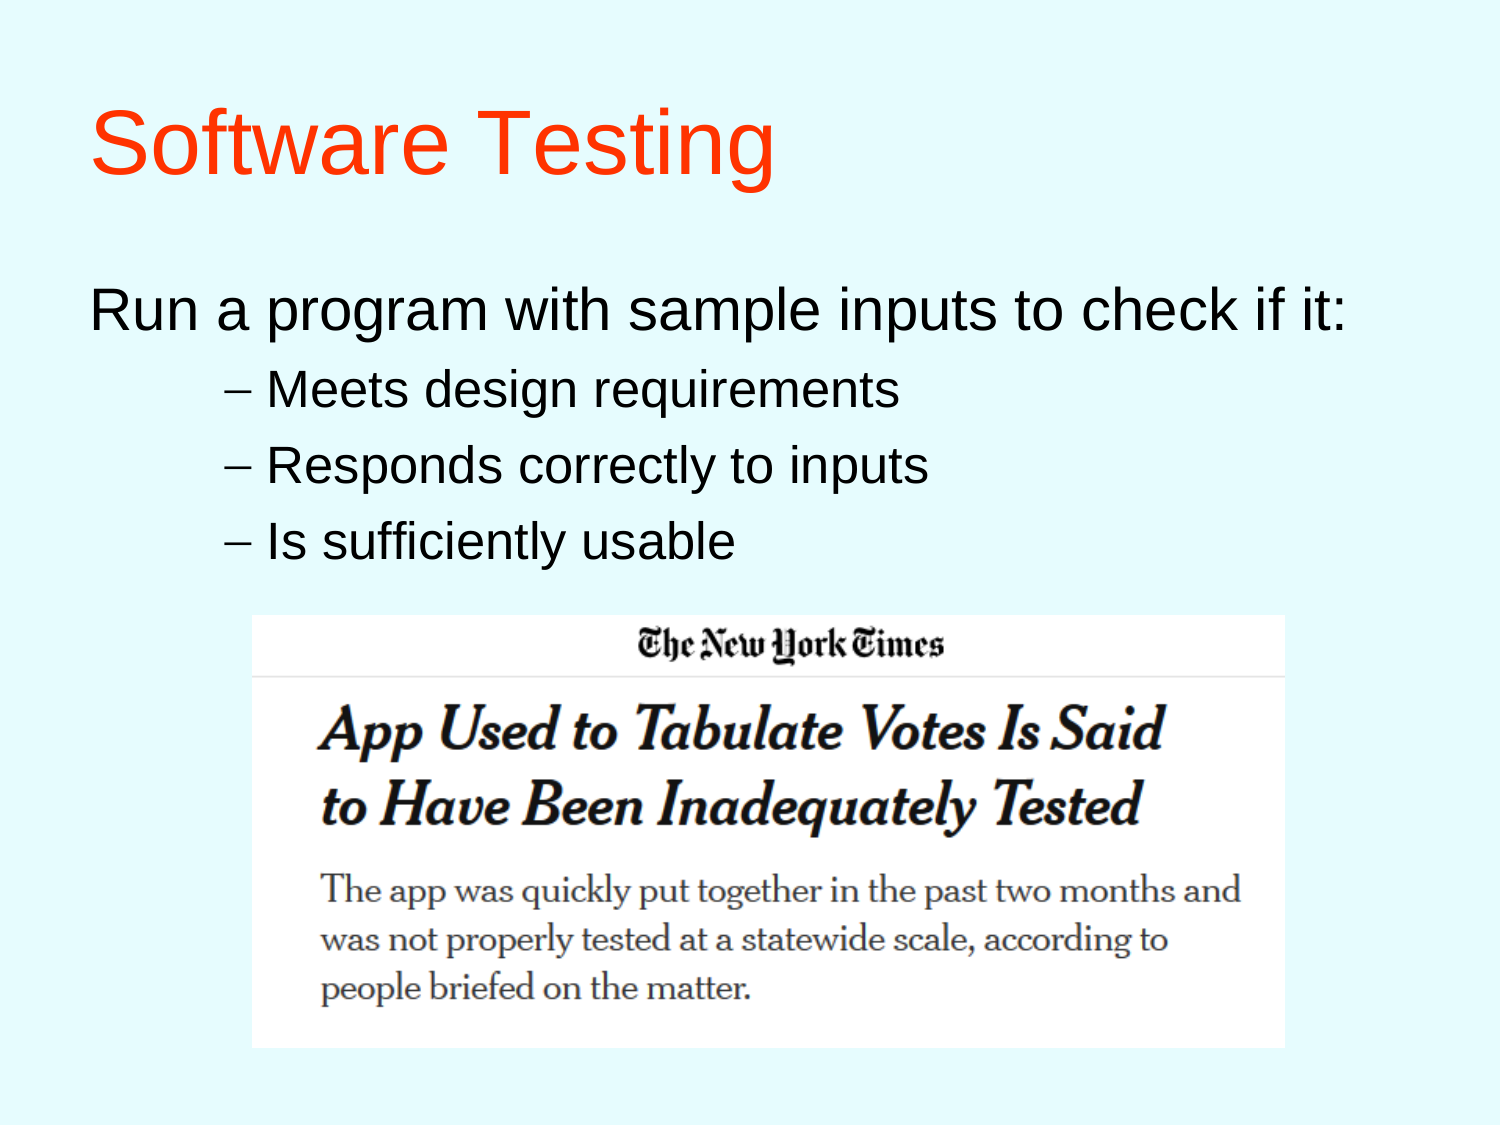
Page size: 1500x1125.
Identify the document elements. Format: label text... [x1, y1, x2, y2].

list Run a program with sample inputs to check if it: Meets design requirements Responds correctly to inputs Is sufficiently usable [75, 262, 1423, 582]
title Software Testing [75, 45, 1423, 231]
picture [252, 615, 1285, 1048]
